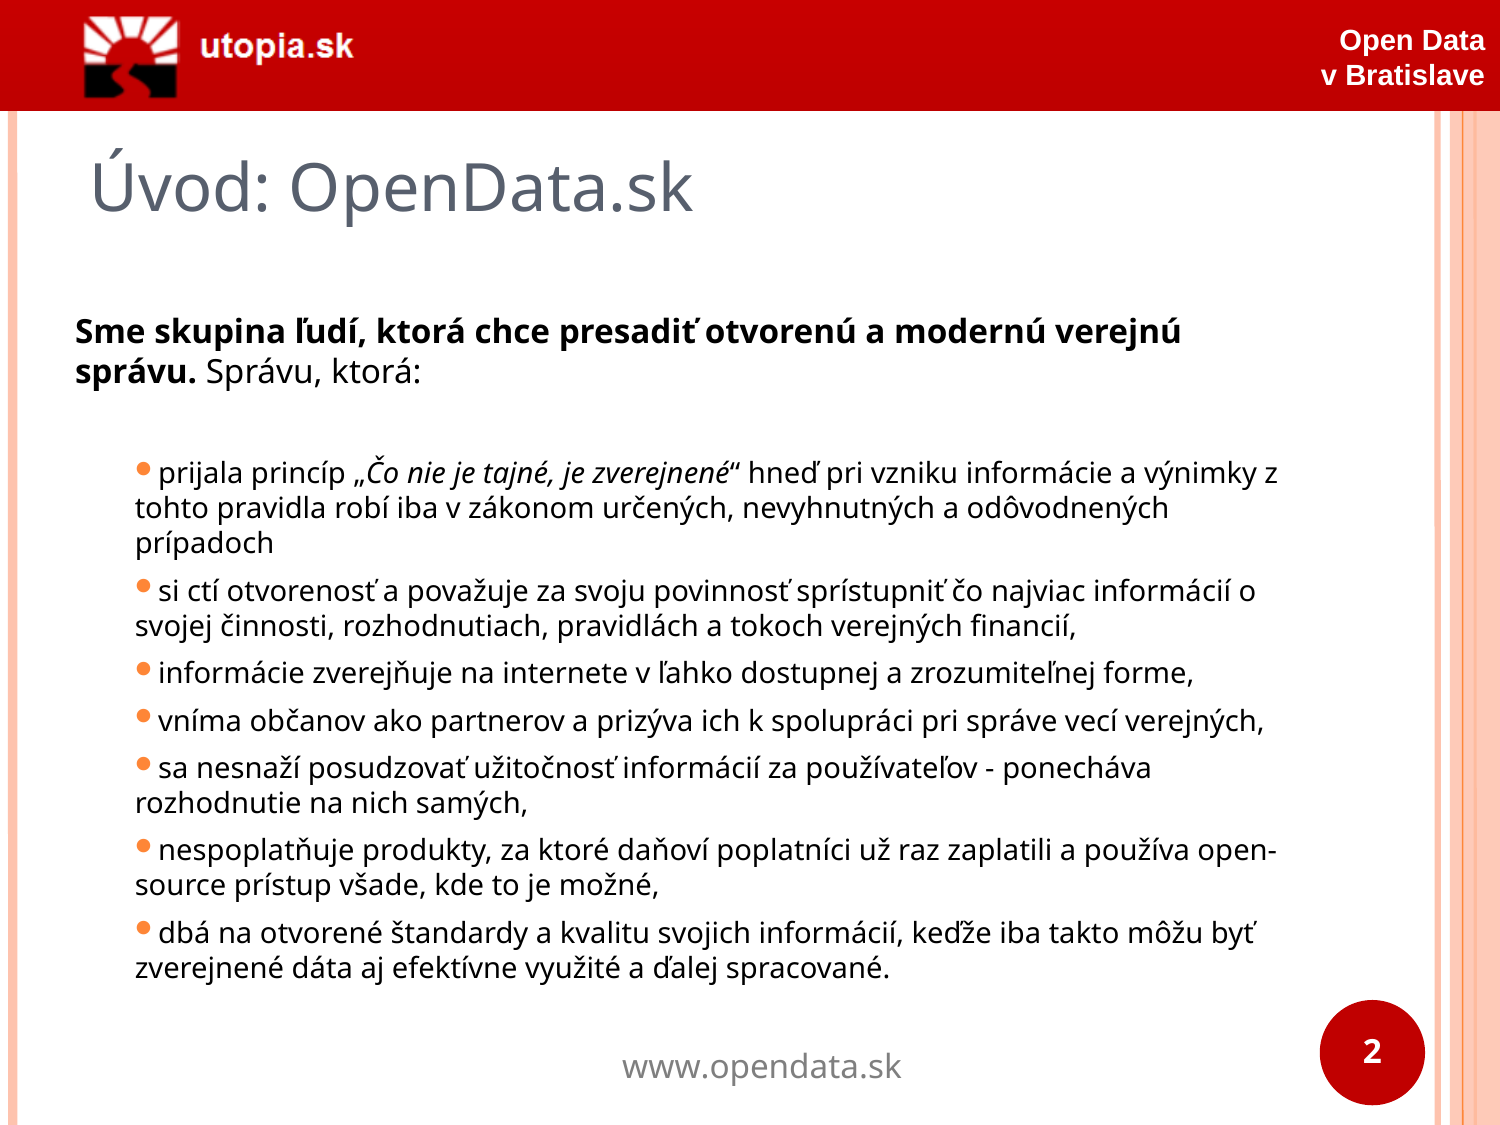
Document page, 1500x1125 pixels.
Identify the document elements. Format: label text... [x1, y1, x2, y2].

subtitle Sme skupina ľudí, ktorá chce presadiť otvorenú a modernú verejnú správu. Správu, ktorá: prijala princíp „Čo nie je tajné, je zverejnené“ hneď pri vzniku informácie a výnimky z tohto pravidla robí iba v zákonom určených, nevyhnutných a odôvodnených prípadoch si ctí otvorenosť a považuje za svoju povinnosť sprístupniť čo najviac informácií o svojej činnosti, rozhodnutiach, pravidlách a tokoch verejných financií, informácie zverejňuje na internete v ľahko dostupnej a zrozumiteľnej forme, vníma občanov ako partnerov a prizýva ich k spolupráci pri správe vecí verejných, sa nesnaží posudzovať užitočnosť informácií za používateľov - ponecháva rozhodnutie na nich samých, nespoplatňuje produkty, za ktoré daňoví poplatníci už raz zaplatili a používa open-source prístup všade, kde to je možné, dbá na otvorené štandardy a kvalitu svojich informácií, keďže iba takto môžu byť zverejnené dáta aj efektívne využité a ďalej spracované. [74, 262, 1300, 1084]
picture [0, 0, 1500, 111]
title Úvod: OpenData.sk [74, 45, 1300, 233]
